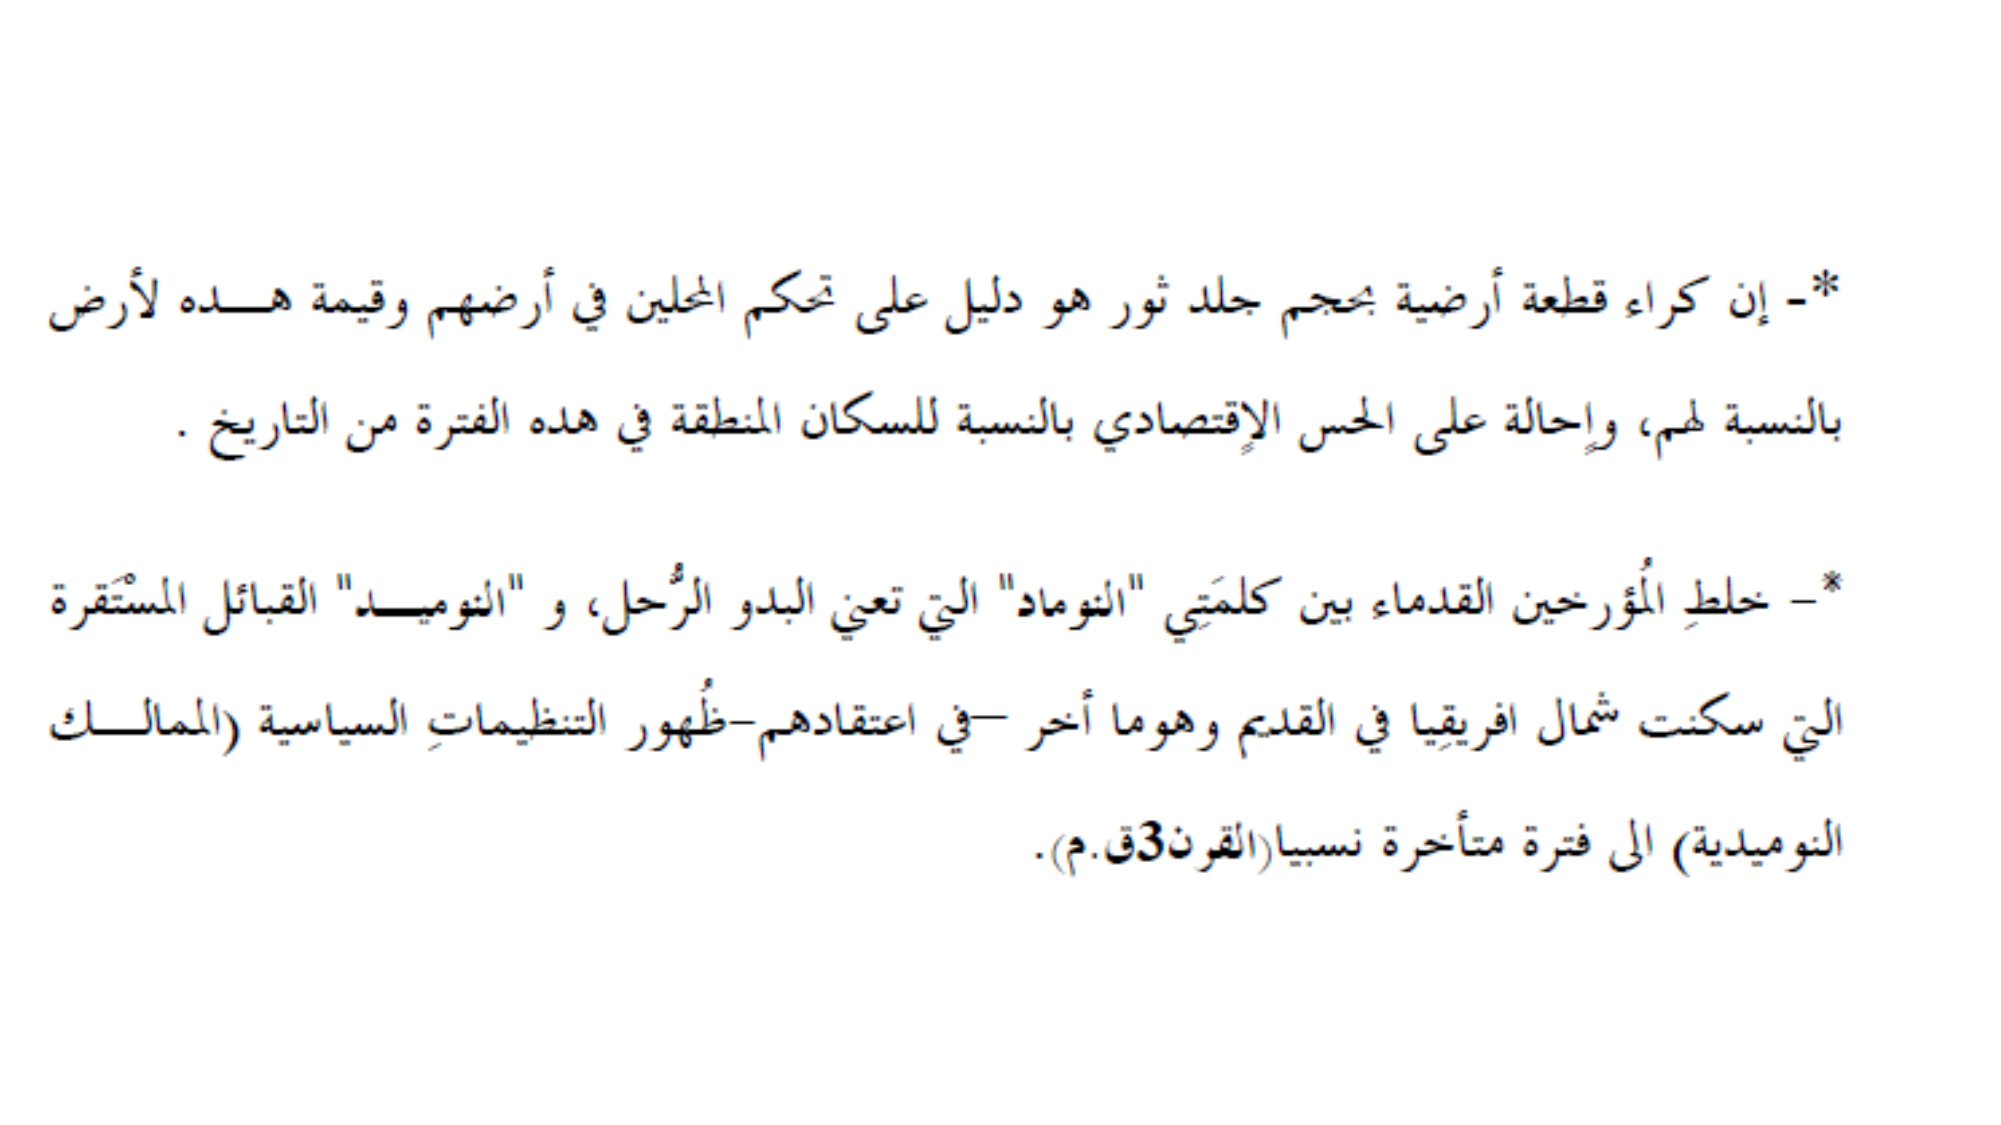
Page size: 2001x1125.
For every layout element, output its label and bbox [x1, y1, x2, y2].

picture [21, 222, 1916, 903]
